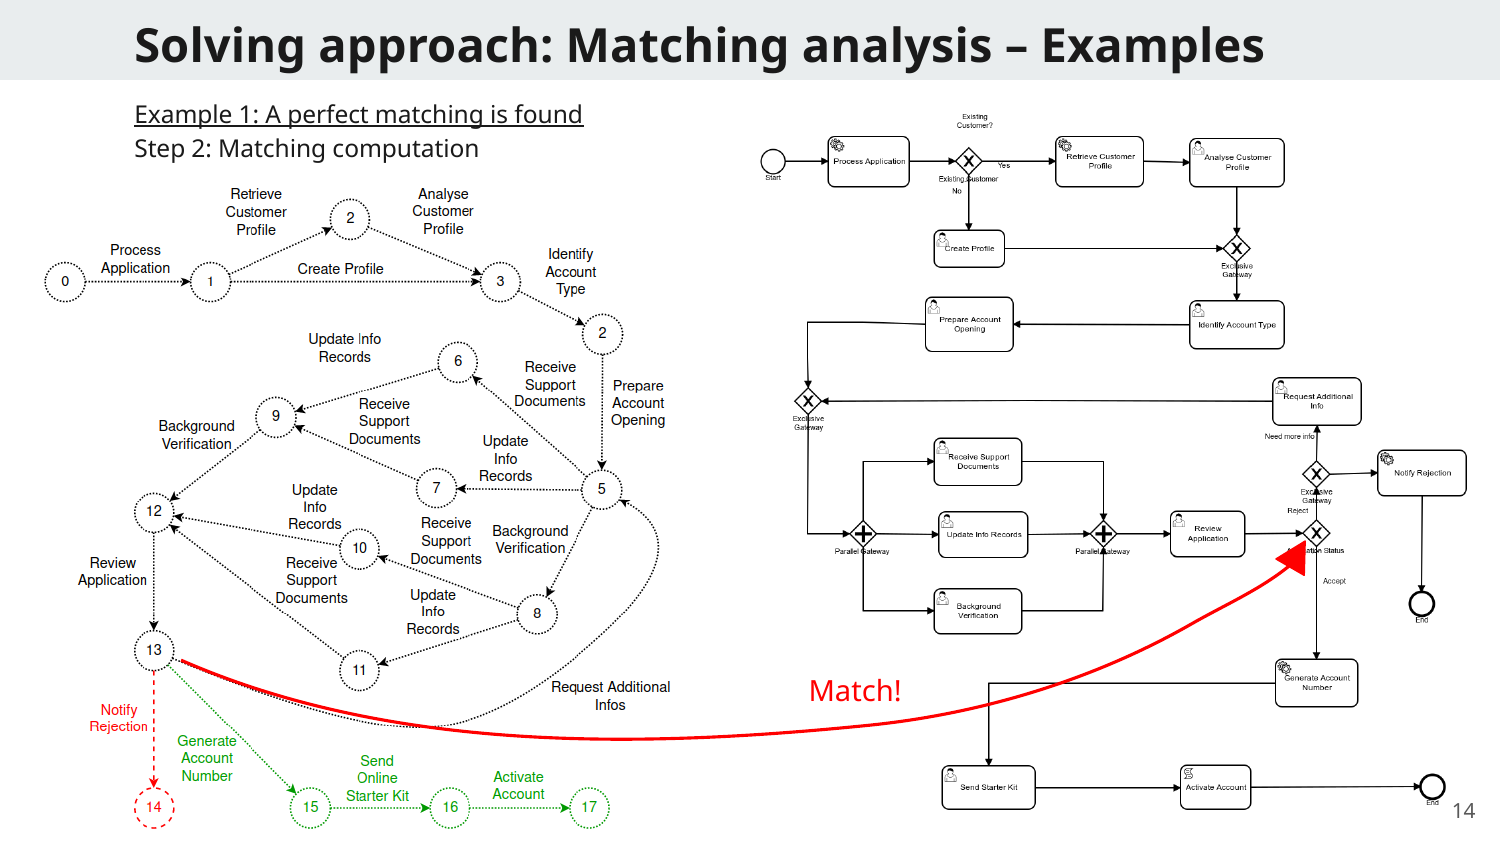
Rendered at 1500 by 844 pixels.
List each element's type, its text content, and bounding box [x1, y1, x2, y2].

text_box Match! [908, 716, 945, 723]
text_box [1276, 541, 1306, 576]
slide_number <numéro> [1400, 779, 1491, 844]
list Example 1: A perfect matching is found Step 2: Matching computation [119, 79, 633, 167]
picture [757, 108, 1470, 813]
title Solving approach: Matching analysis – Examples [119, 0, 1381, 88]
text_box Match! [793, 656, 945, 723]
picture [35, 167, 685, 837]
